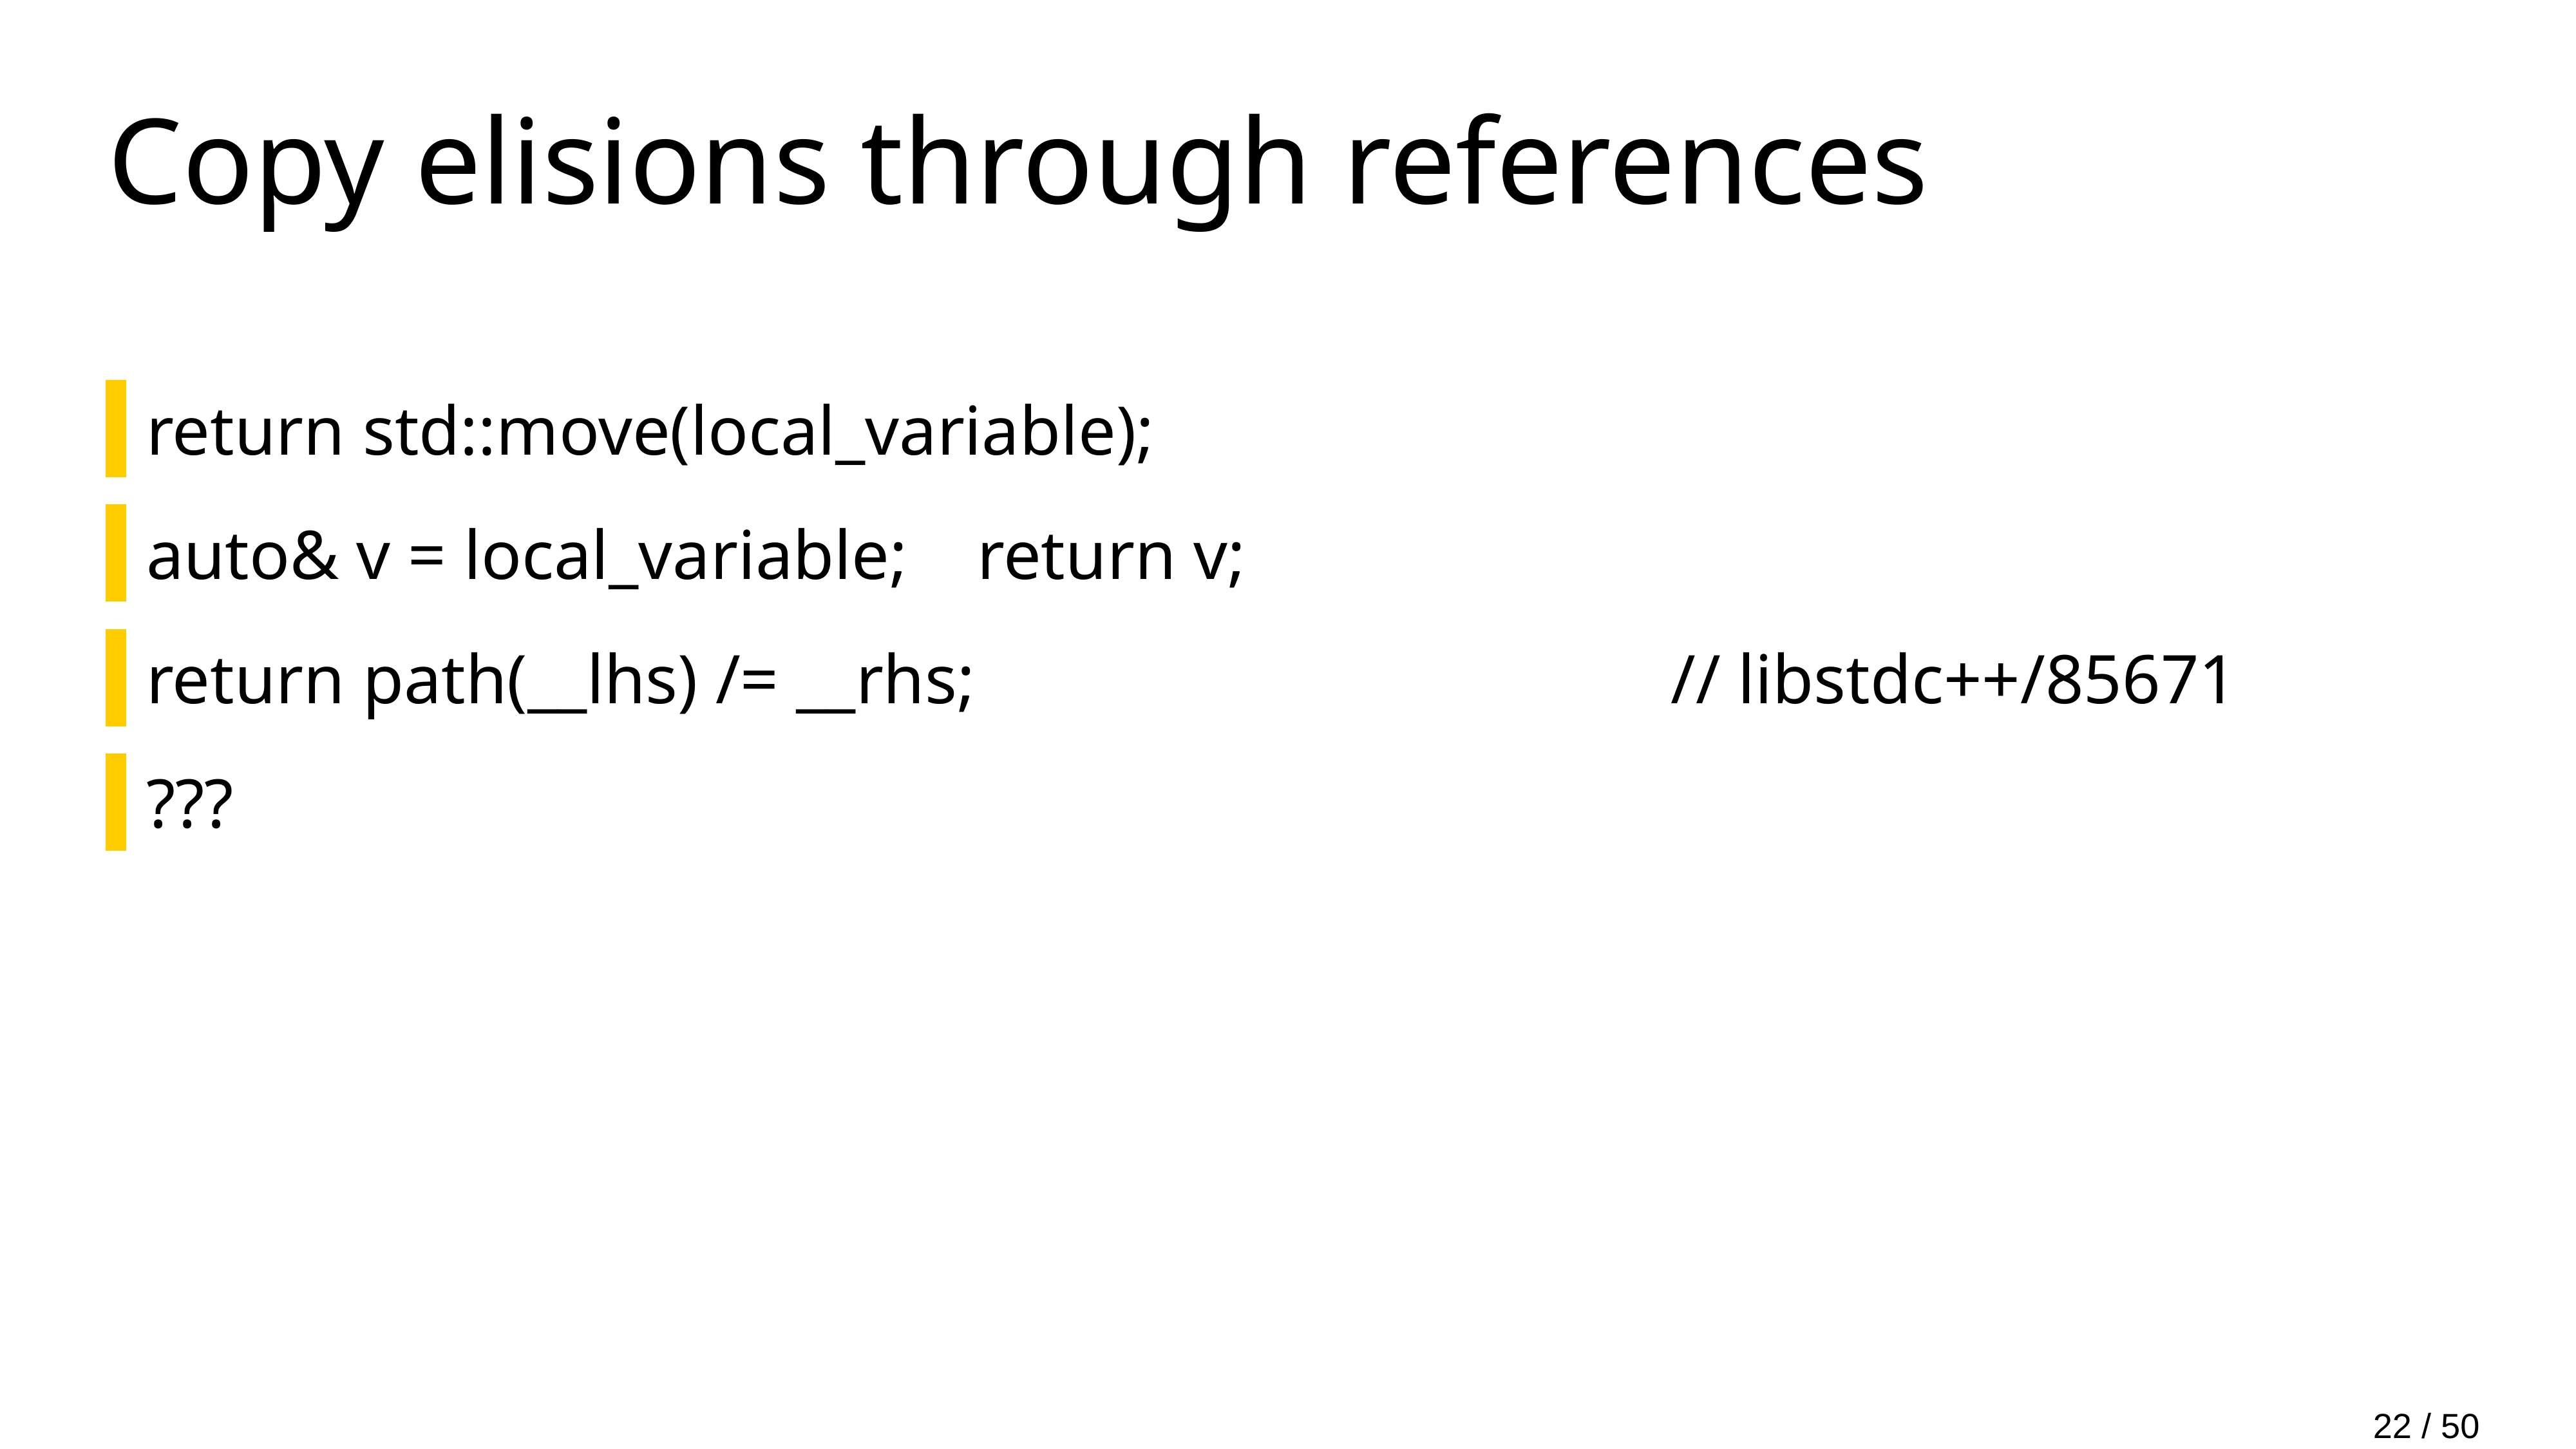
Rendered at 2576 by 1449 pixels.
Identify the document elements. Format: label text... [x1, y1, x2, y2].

text_box <number> / 50 [2363, 1402, 2576, 1449]
title Copy elisions through references [108, 80, 2468, 242]
text_box return std::move(local_variable); auto& v = local_variable; return v; return path(__lhs) /= __rhs; // libstdc++/85671 ??? [96, 364, 2512, 1419]
